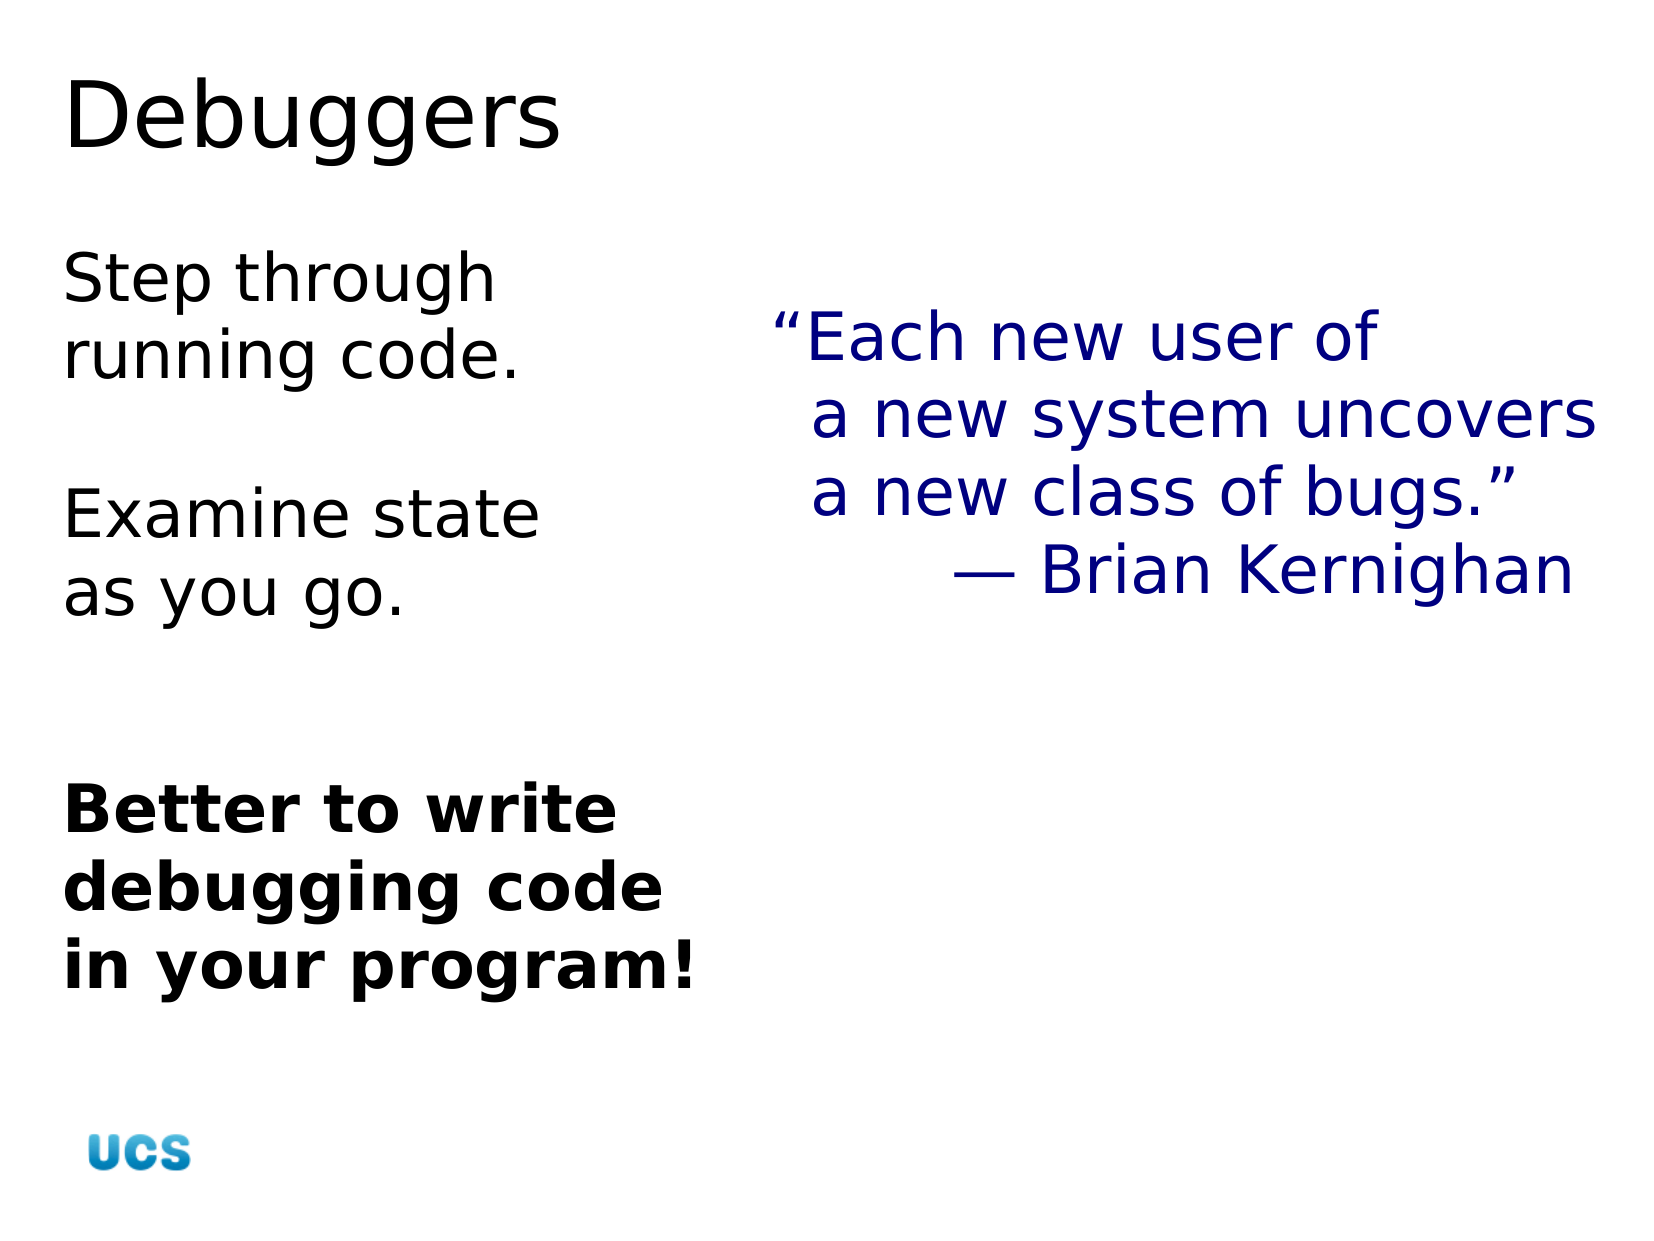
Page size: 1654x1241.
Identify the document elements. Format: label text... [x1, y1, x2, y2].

text_box “Each new user of a new system uncovers a new class of bugs.” — Brian Kernighan [767, 295, 1624, 613]
text_box Better to write debugging code in your program! [59, 767, 705, 1008]
text_box Examine state as you go. [59, 472, 546, 634]
text_box Debuggers [59, 59, 568, 173]
picture [88, 1133, 191, 1172]
text_box Step through running code. [59, 236, 526, 398]
